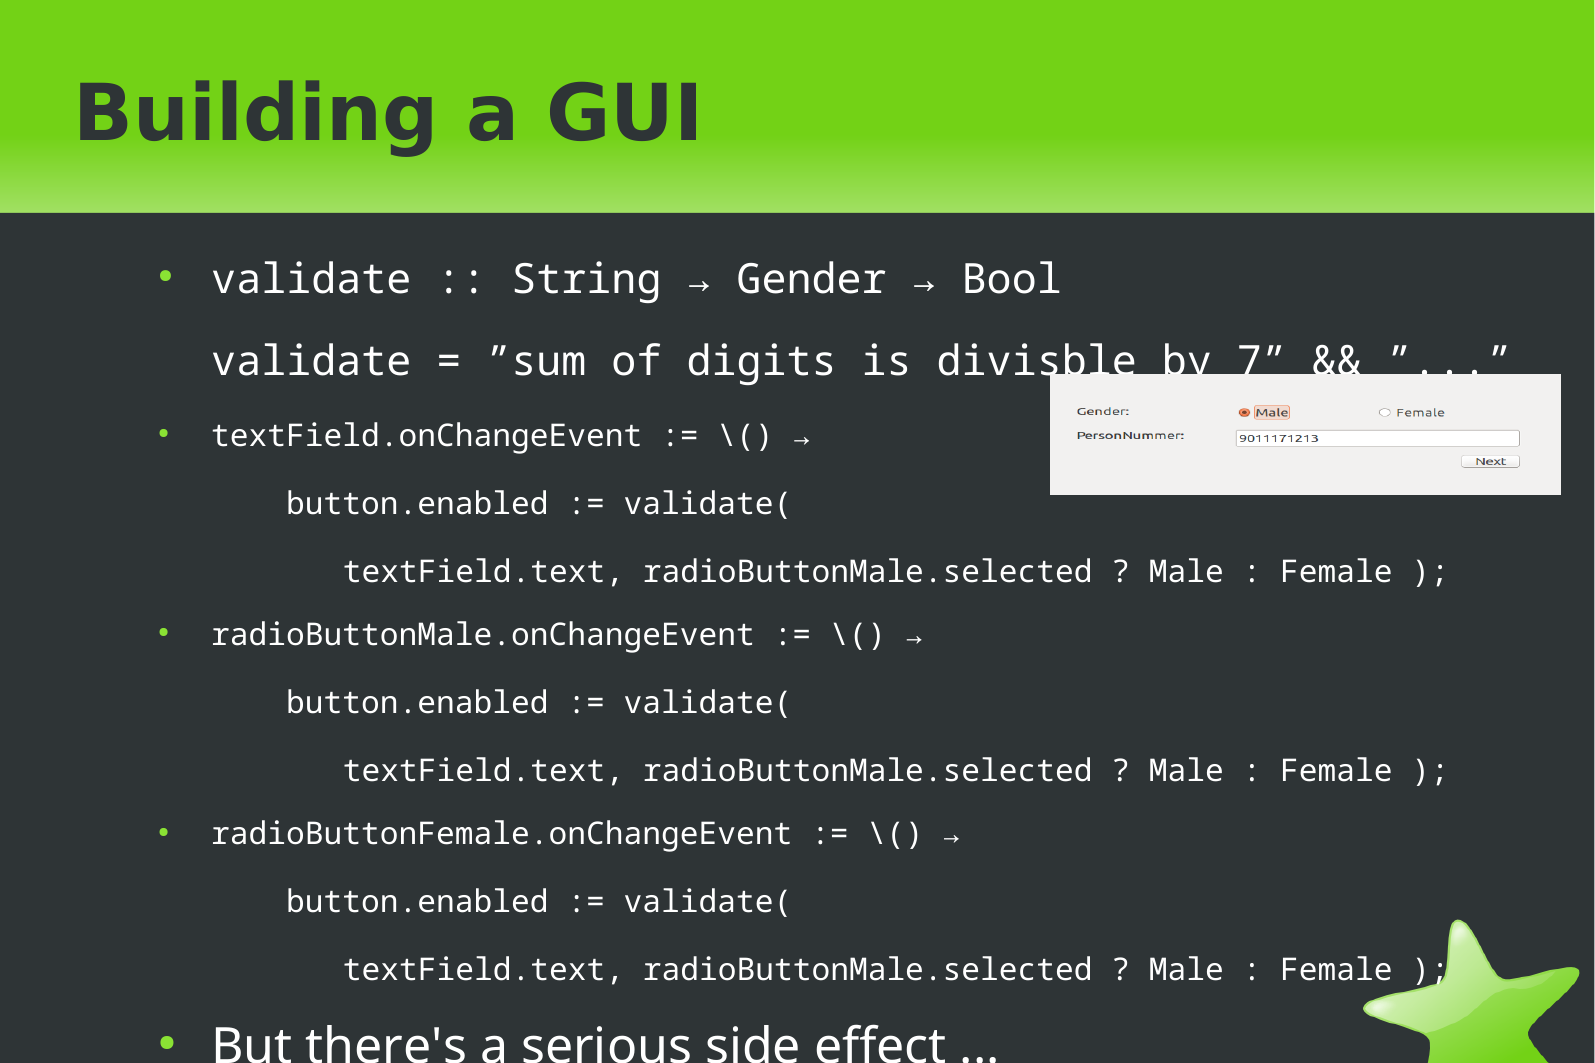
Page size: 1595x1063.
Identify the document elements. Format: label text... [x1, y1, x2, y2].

picture [852, 1052, 865, 1063]
picture [911, 1052, 936, 1063]
picture [821, 1052, 847, 1063]
title Building a GUI [74, 25, 1510, 203]
picture [538, 1052, 555, 1063]
picture [283, 1052, 313, 1063]
picture [361, 1052, 386, 1063]
picture [314, 1052, 327, 1063]
list validate :: String → Gender → Bool validate = ”sum of digits is divisble by 7” && ”...” textField.onChangeEvent := \() → button.enabled := validate( textField.text, radioButtonMale.selected ? Male : Female ); radioButtonMale.onChangeEvent := \() → button.enabled := validate( textField.text, radioButtonMale.selected ? Male : Female ); radioButtonFemale.onChangeEvent := \() → button.enabled := validate( textField.text, radioButtonMale.selected ? Male : Female ); But there's a serious side effect ... [79, 248, 1515, 1052]
picture [685, 1052, 722, 1063]
picture [627, 1052, 645, 1063]
picture [582, 1052, 597, 1063]
picture [722, 1052, 733, 1063]
picture [614, 1052, 630, 1060]
picture [391, 1052, 413, 1063]
picture [270, 1052, 282, 1063]
picture [350, 1052, 364, 1063]
picture [645, 1052, 659, 1060]
picture [552, 1052, 577, 1063]
picture [869, 1052, 886, 1063]
picture [460, 1052, 486, 1063]
picture [749, 1052, 764, 1060]
picture [738, 1052, 751, 1063]
picture [504, 1052, 538, 1063]
picture [487, 1052, 500, 1060]
picture [251, 1052, 265, 1060]
picture [883, 1052, 914, 1063]
picture [220, 1052, 236, 1059]
picture [410, 1052, 460, 1063]
picture [664, 1052, 685, 1063]
picture [769, 1052, 782, 1063]
picture [0, 0, 1595, 1063]
picture [233, 1052, 251, 1063]
picture [779, 1052, 824, 1063]
picture [332, 1052, 346, 1063]
picture [602, 1052, 617, 1063]
